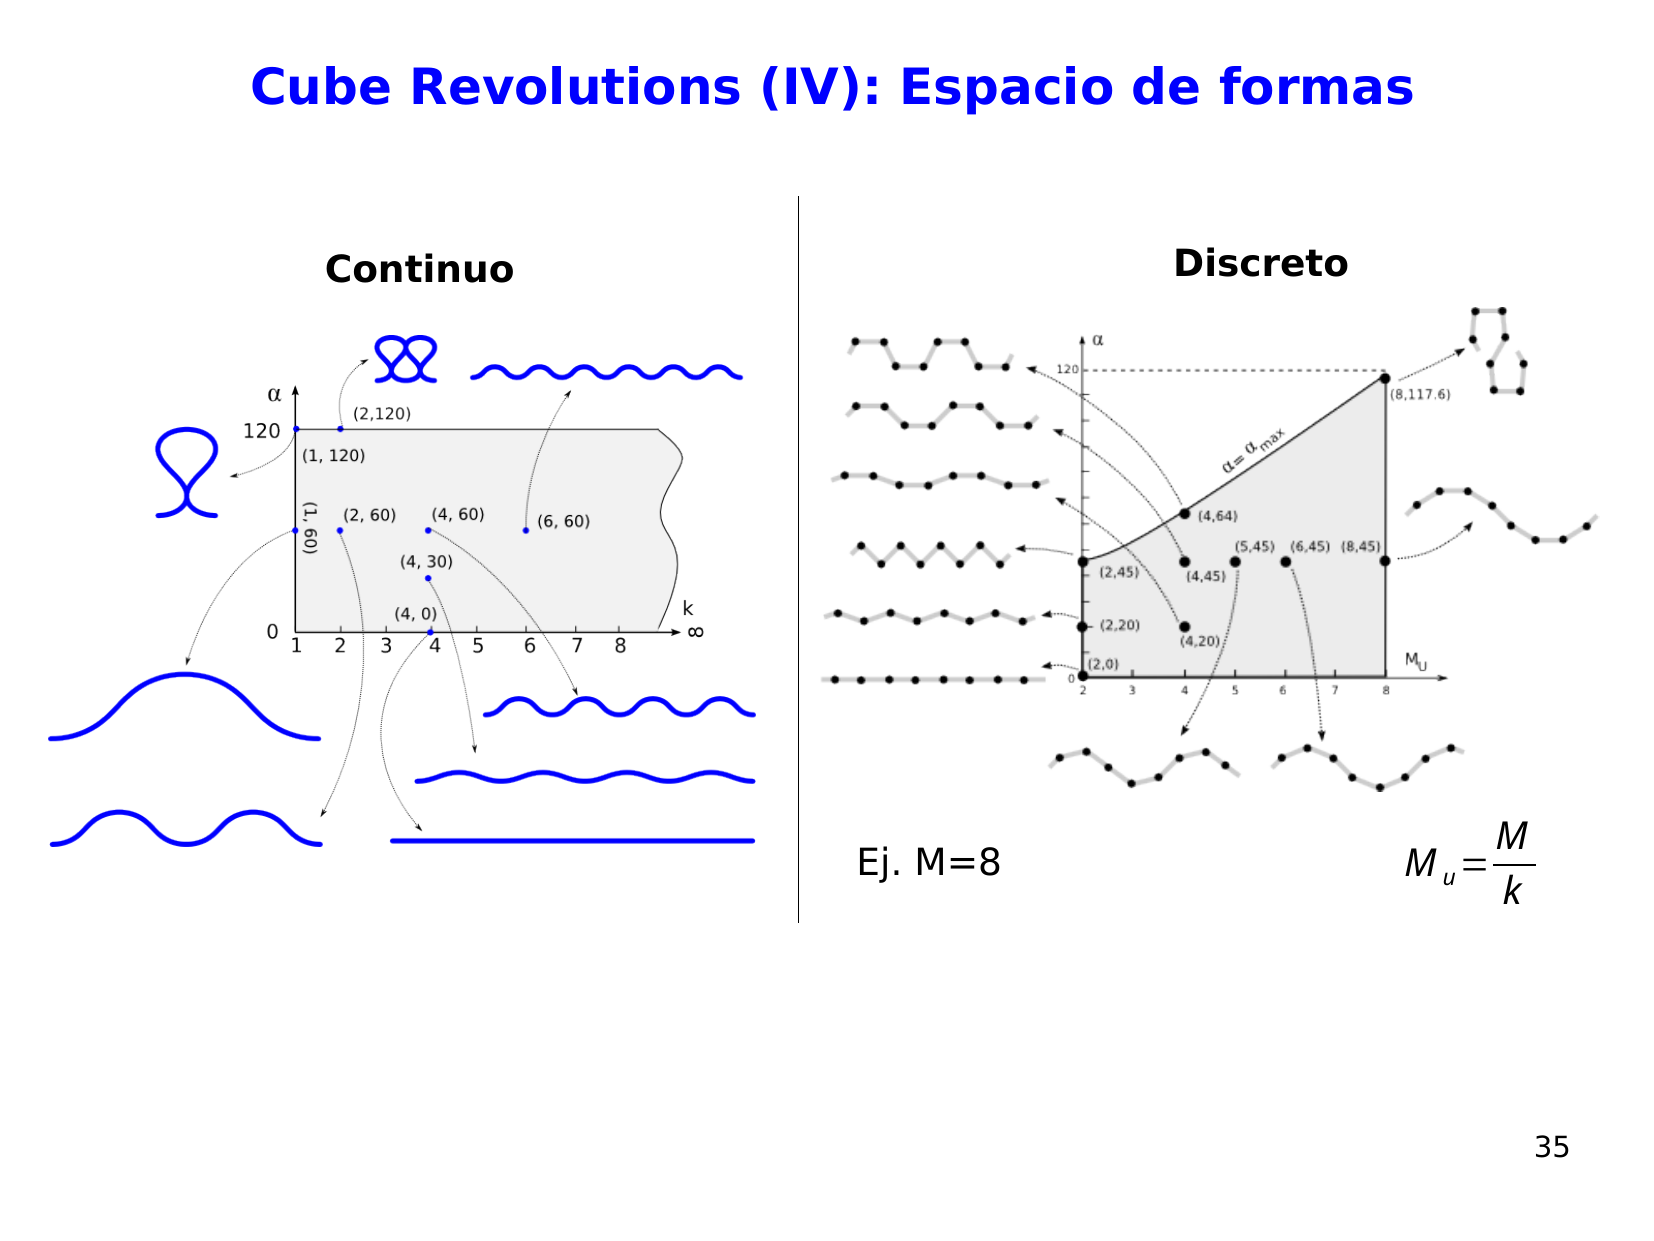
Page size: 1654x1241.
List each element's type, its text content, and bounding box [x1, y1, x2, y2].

picture [48, 335, 756, 847]
picture [819, 307, 1600, 792]
text_box Discreto [1158, 234, 1365, 294]
text_box Cube Revolutions (IV): Espacio de formas [235, 50, 1431, 125]
text_box Continuo [310, 240, 530, 299]
chart [1394, 813, 1547, 915]
text_box Ej. M=8 [841, 833, 1018, 892]
